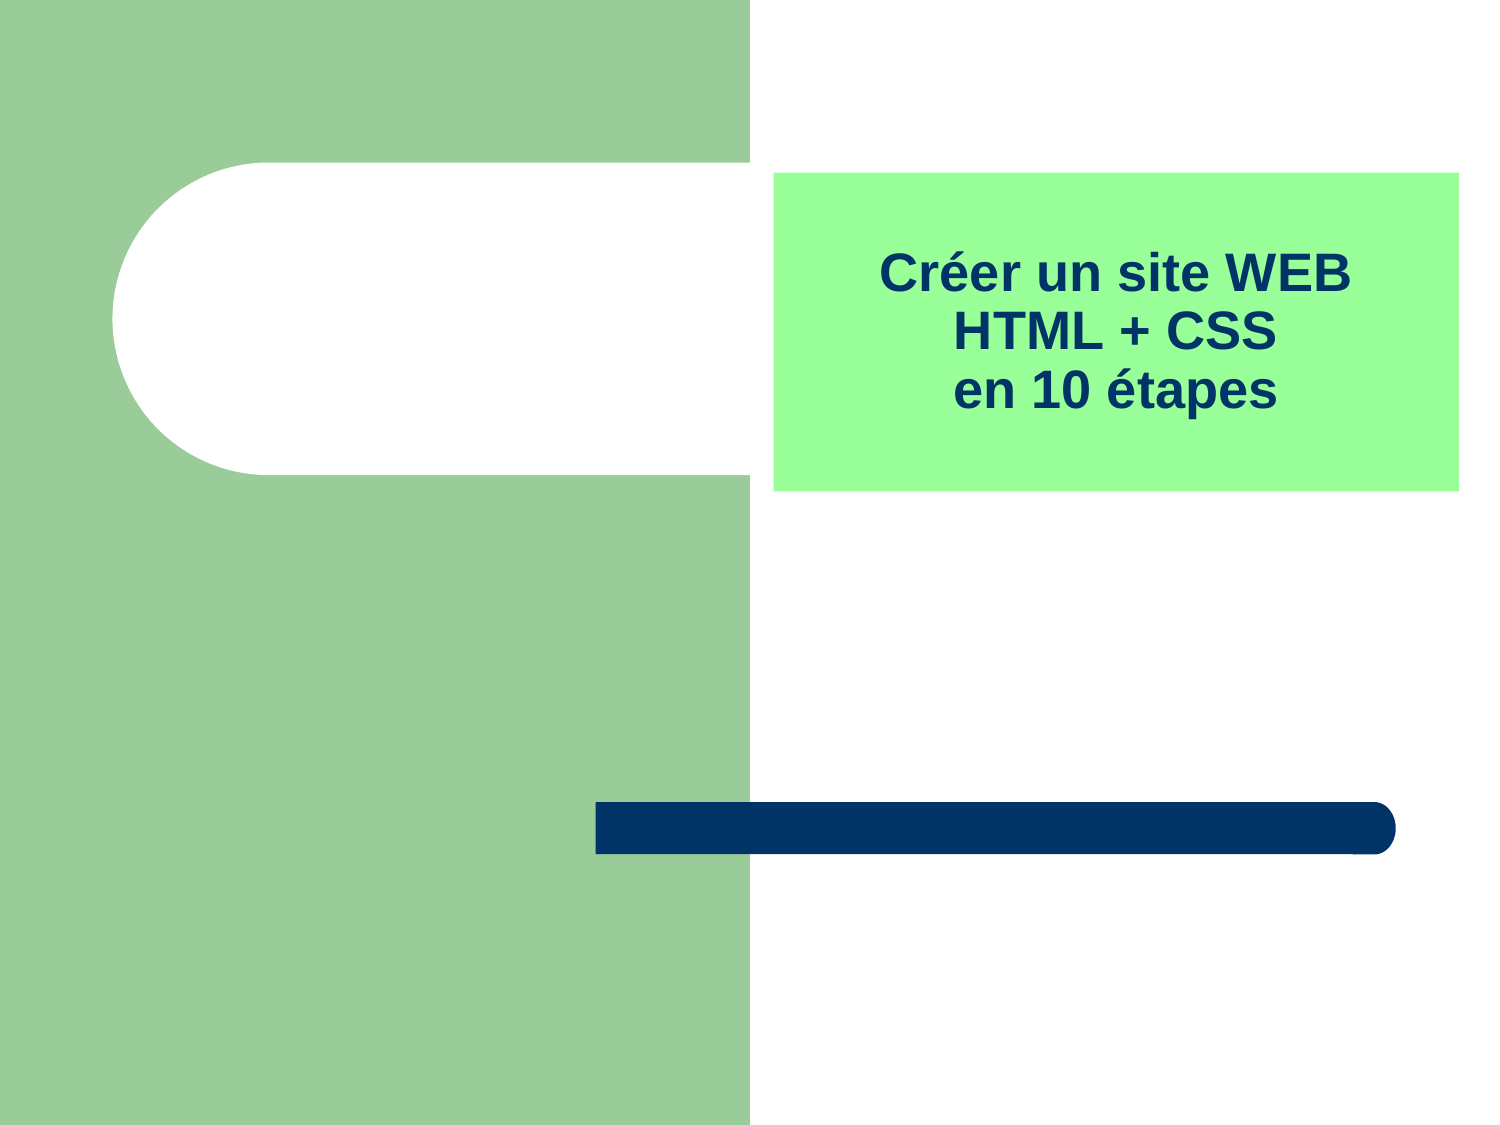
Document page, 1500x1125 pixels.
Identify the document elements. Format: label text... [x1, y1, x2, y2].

title Créer un site WEB HTML + CSS en 10 étapes [773, 172, 1459, 492]
